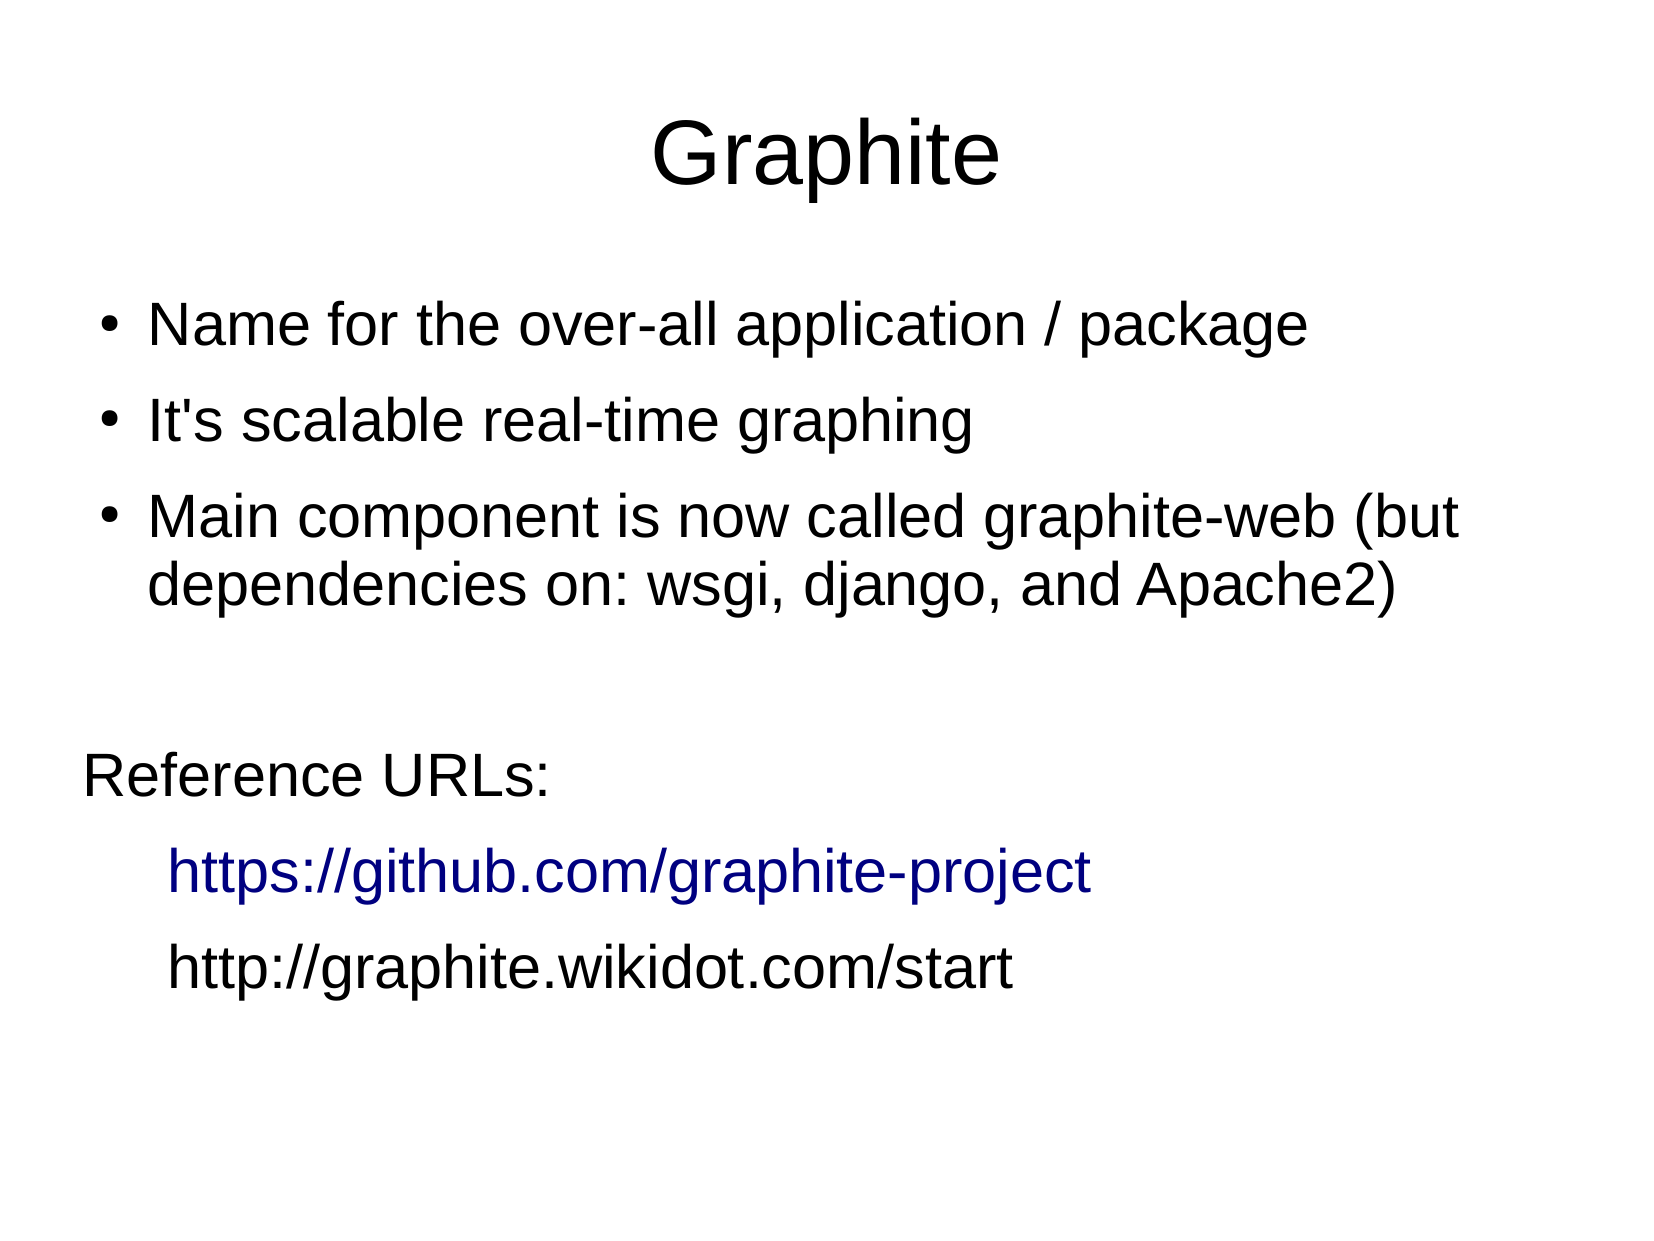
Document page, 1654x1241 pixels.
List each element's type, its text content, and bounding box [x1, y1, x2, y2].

list Name for the over-all application / package It's scalable real-time graphing Main component is now called graphite-web (but dependencies on: wsgi, django, and Apache2) Reference URLs: https://github.com/graphite-project http://graphite.wikidot.com/start [82, 290, 1538, 1010]
title Graphite [82, 49, 1571, 257]
